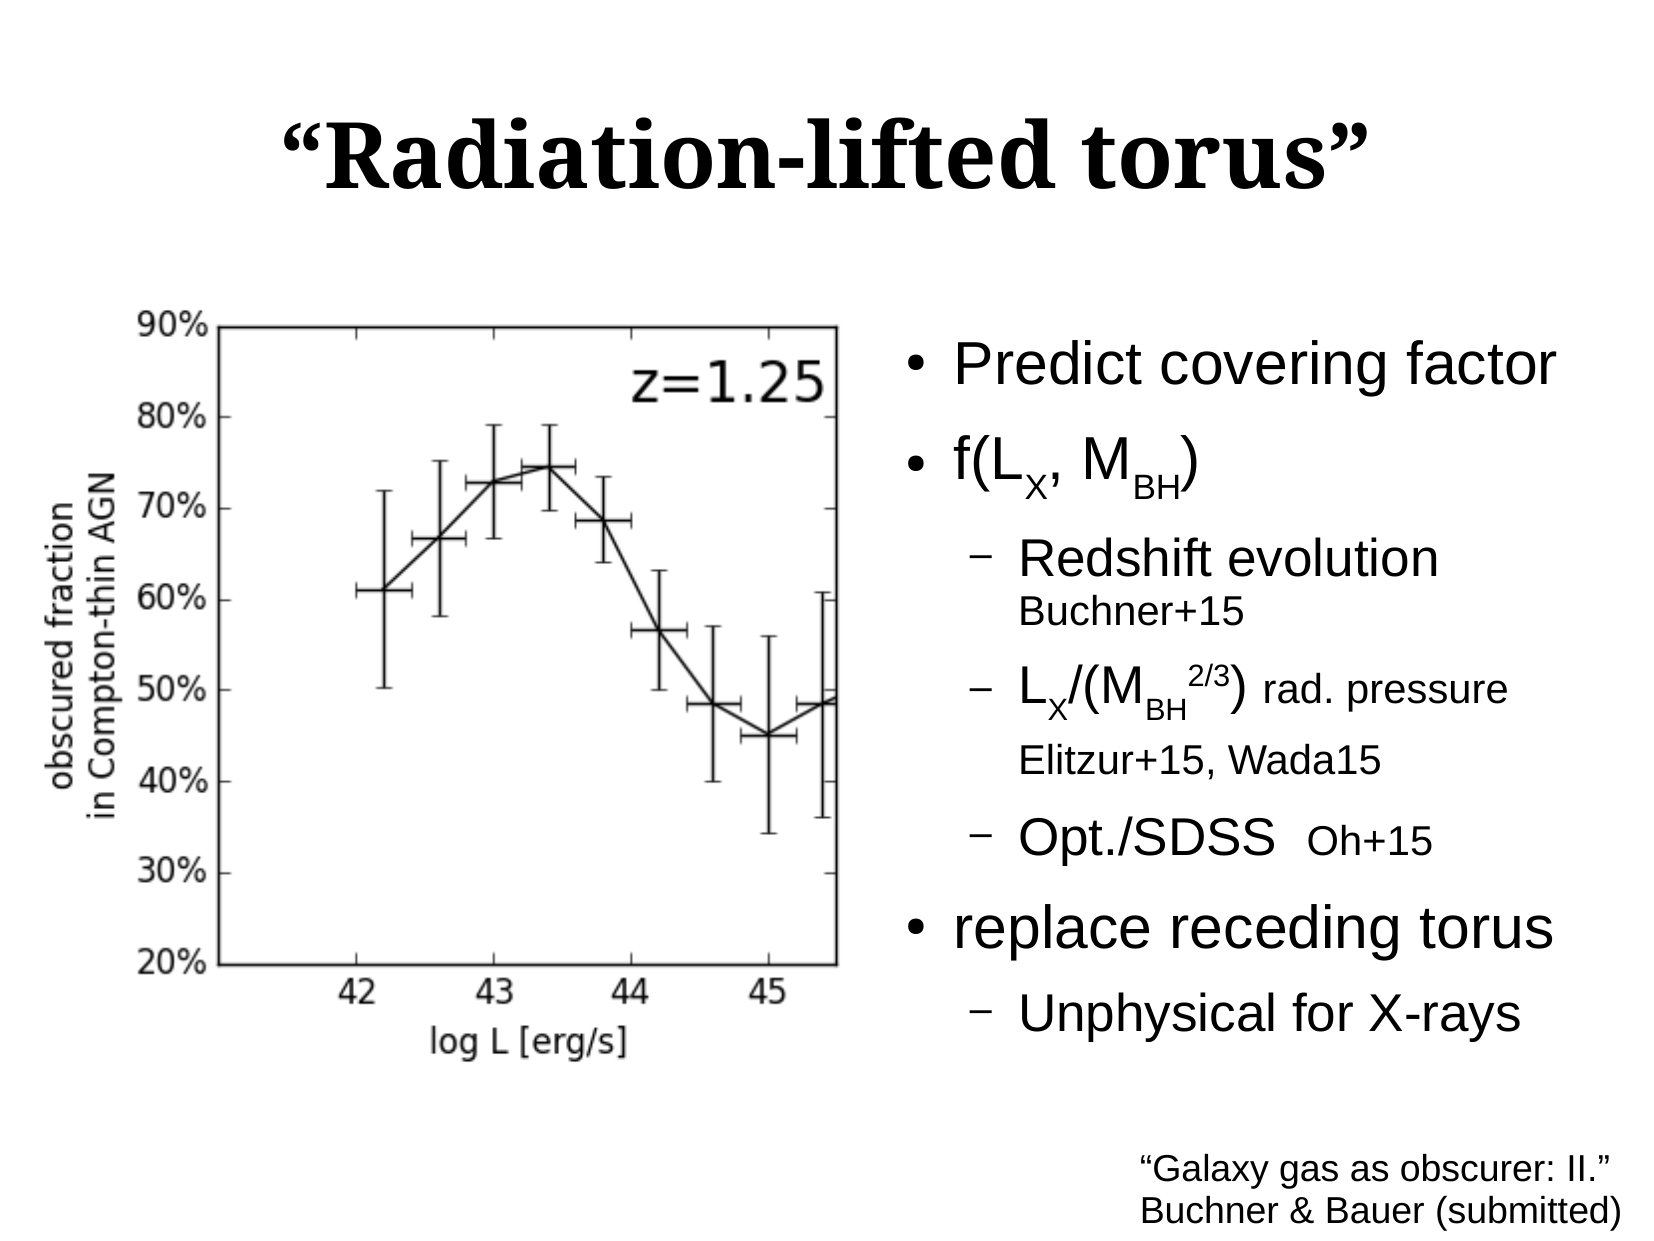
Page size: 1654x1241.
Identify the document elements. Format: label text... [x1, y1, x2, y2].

title “Radiation-lifted torus” [82, 49, 1571, 257]
picture [27, 289, 856, 1081]
list Predict covering factor f(LX, MBH) Redshift evolution Buchner+15 LX/(MBH2/3) rad. pressure Elitzur+15, Wada15 Opt./SDSS Oh+15 replace receding torus Unphysical for X-rays [889, 330, 1636, 1050]
text_box “Galaxy gas as obscurer: II.” Buchner & Bauer (submitted) [1125, 1140, 1646, 1240]
